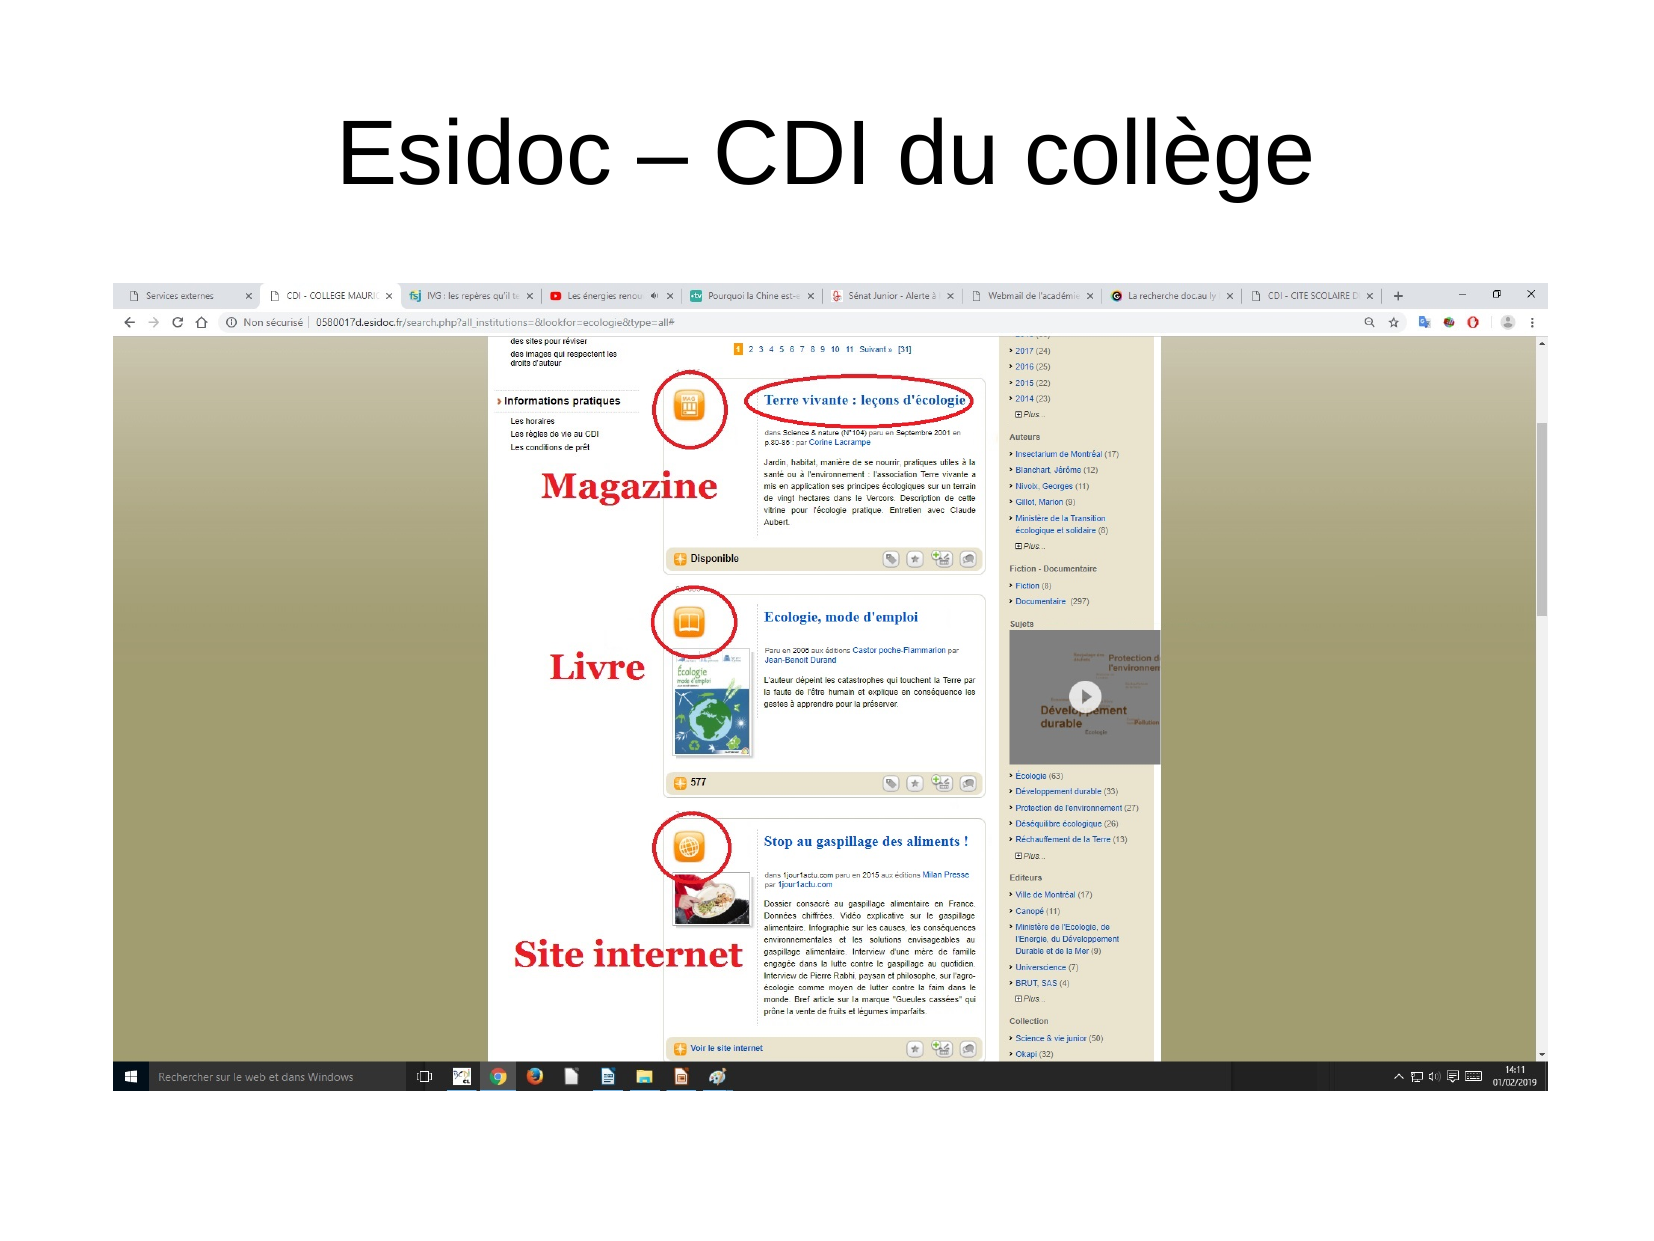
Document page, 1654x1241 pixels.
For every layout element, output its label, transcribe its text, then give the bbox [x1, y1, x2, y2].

title Esidoc – CDI du collège [82, 49, 1571, 257]
picture [113, 283, 1548, 1091]
